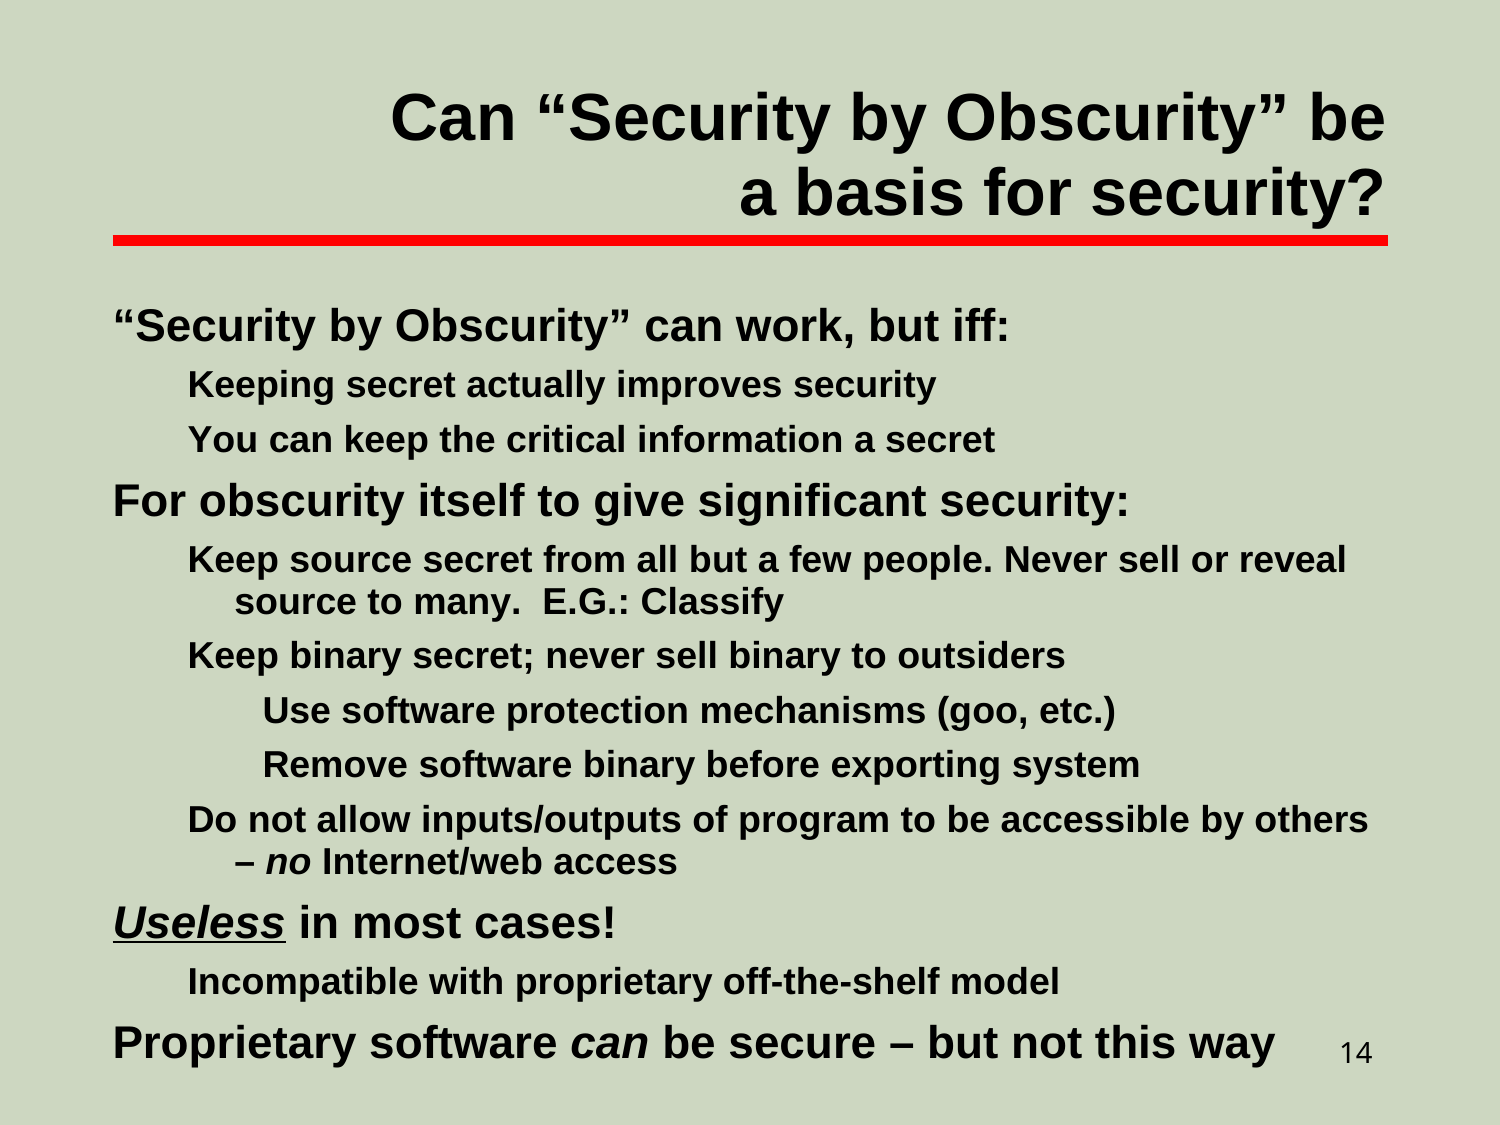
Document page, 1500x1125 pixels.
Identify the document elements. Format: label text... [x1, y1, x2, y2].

list “Security by Obscurity” can work, but iff: Keeping secret actually improves security You can keep the critical information a secret For obscurity itself to give significant security: Keep source secret from all but a few people. Never sell or reveal source to many. E.G.: Classify Keep binary secret; never sell binary to outsiders Use software protection mechanisms (goo, etc.) Remove software binary before exporting system Do not allow inputs/outputs of program to be accessible by others – no Internet/web access Useless in most cases! Incompatible with proprietary off-the-shelf model Proprietary software can be secure – but not this way [112, 299, 1388, 1111]
title Can “Security by Obscurity” be a basis for security? [337, 79, 1388, 230]
